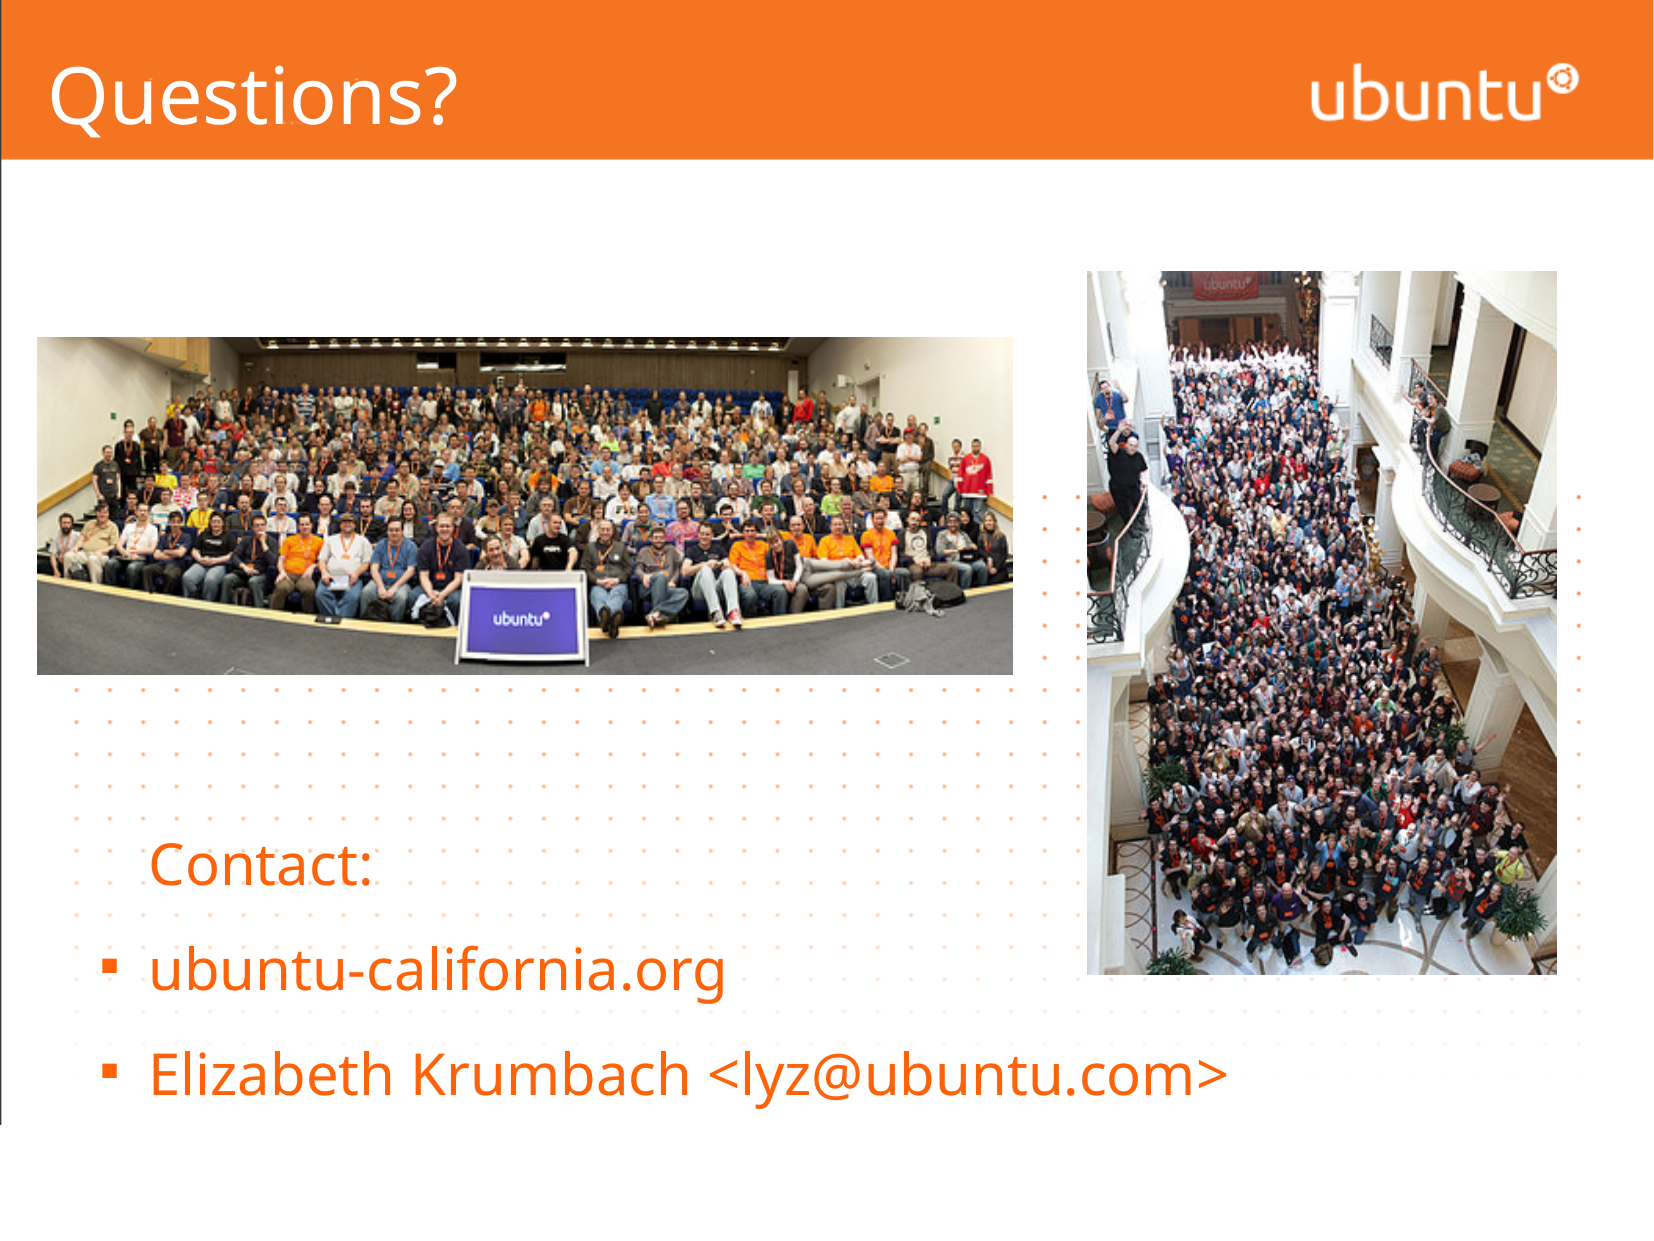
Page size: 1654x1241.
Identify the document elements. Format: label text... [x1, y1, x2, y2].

list Contact: ubuntu-california.org Elizabeth Krumbach <lyz@ubuntu.com> [86, 300, 1576, 1119]
picture [0, 0, 1654, 1125]
title Questions? [47, 29, 1276, 158]
